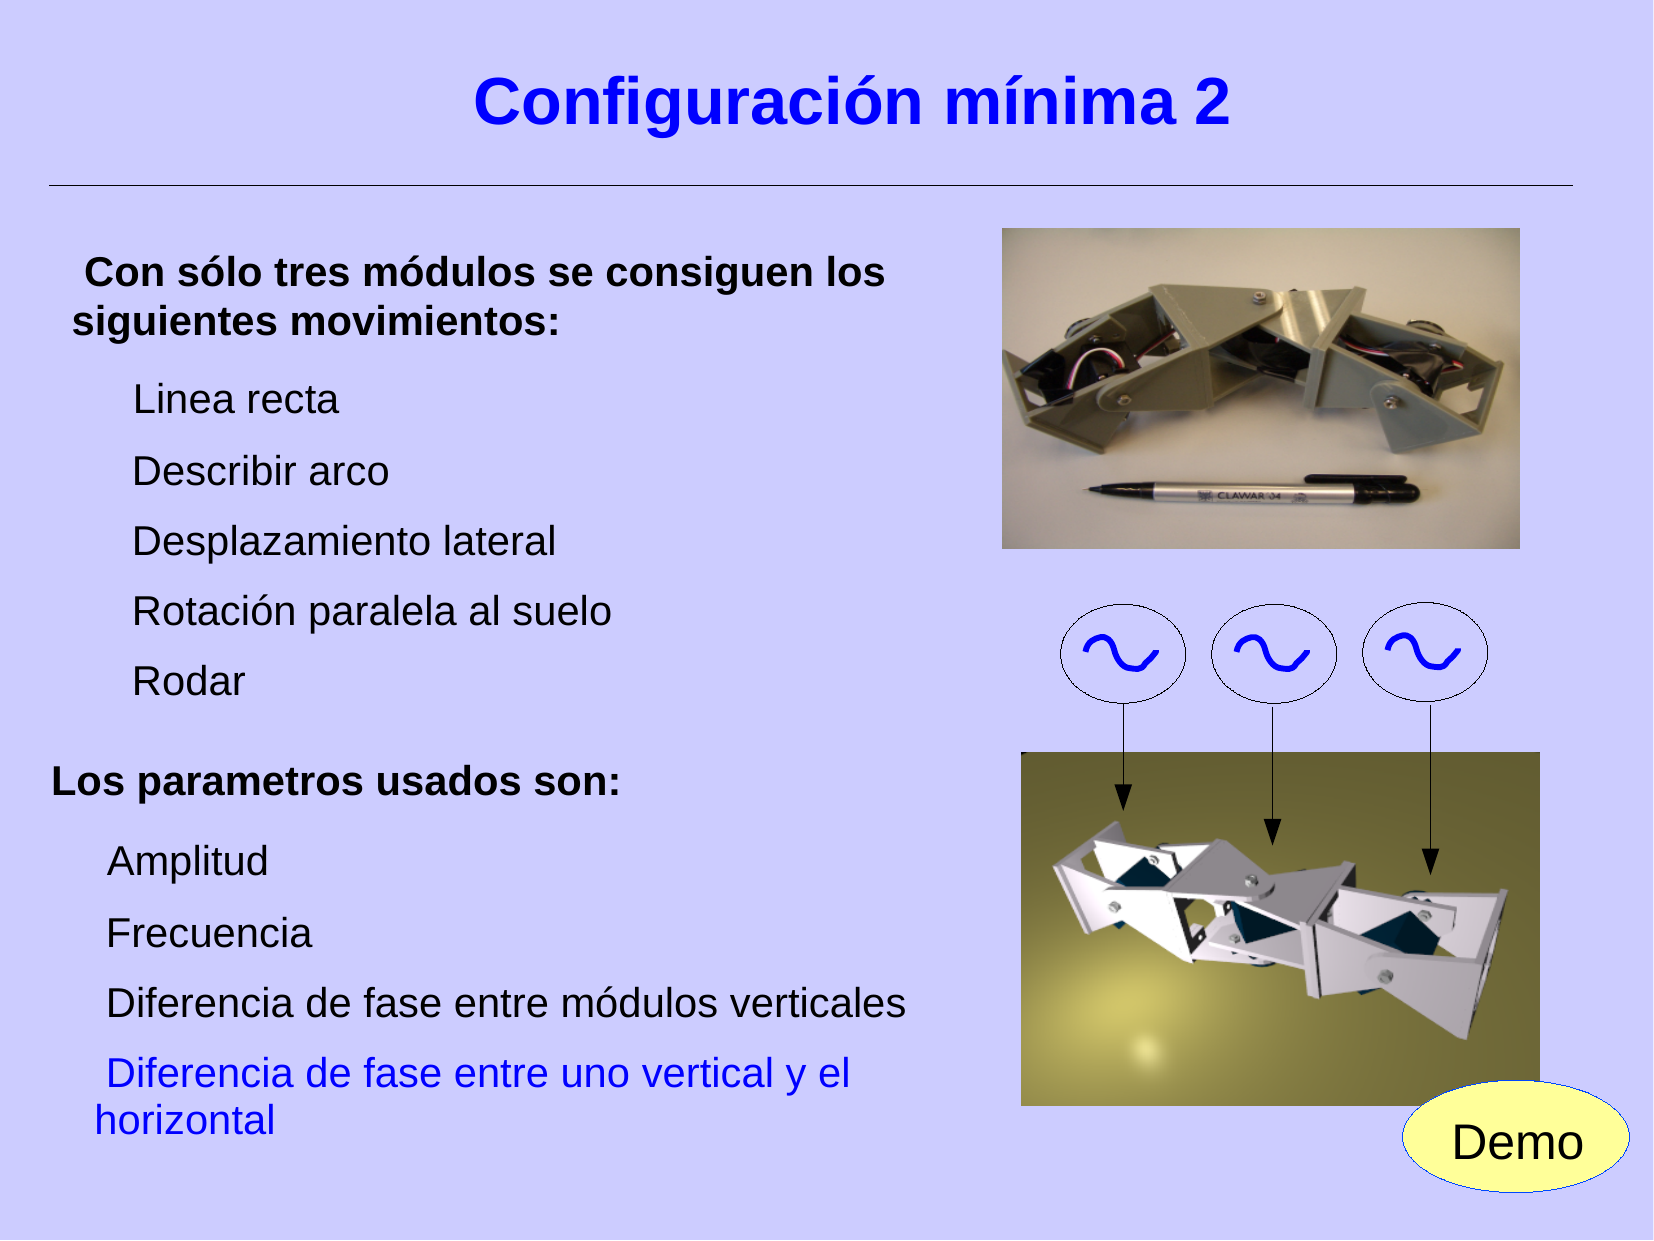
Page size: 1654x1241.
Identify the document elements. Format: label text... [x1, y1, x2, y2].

picture [1021, 752, 1540, 1106]
text_box Amplitud Frecuencia Diferencia de fase entre módulos verticales Diferencia de fase entre uno vertical y el horizontal [94, 830, 1002, 1146]
text_box [1402, 1080, 1630, 1193]
picture [1002, 228, 1520, 549]
text_box Con sólo tres módulos se consiguen los siguientes movimientos: [71, 242, 907, 362]
title Configuración mínima 2 [132, 0, 1592, 191]
text_box Demo [1451, 1114, 1583, 1171]
text_box Linea recta Describir arco Desplazamiento lateral Rotación paralela al suelo Rodar [120, 368, 827, 708]
text_box Los parametros usados son: [38, 750, 874, 870]
